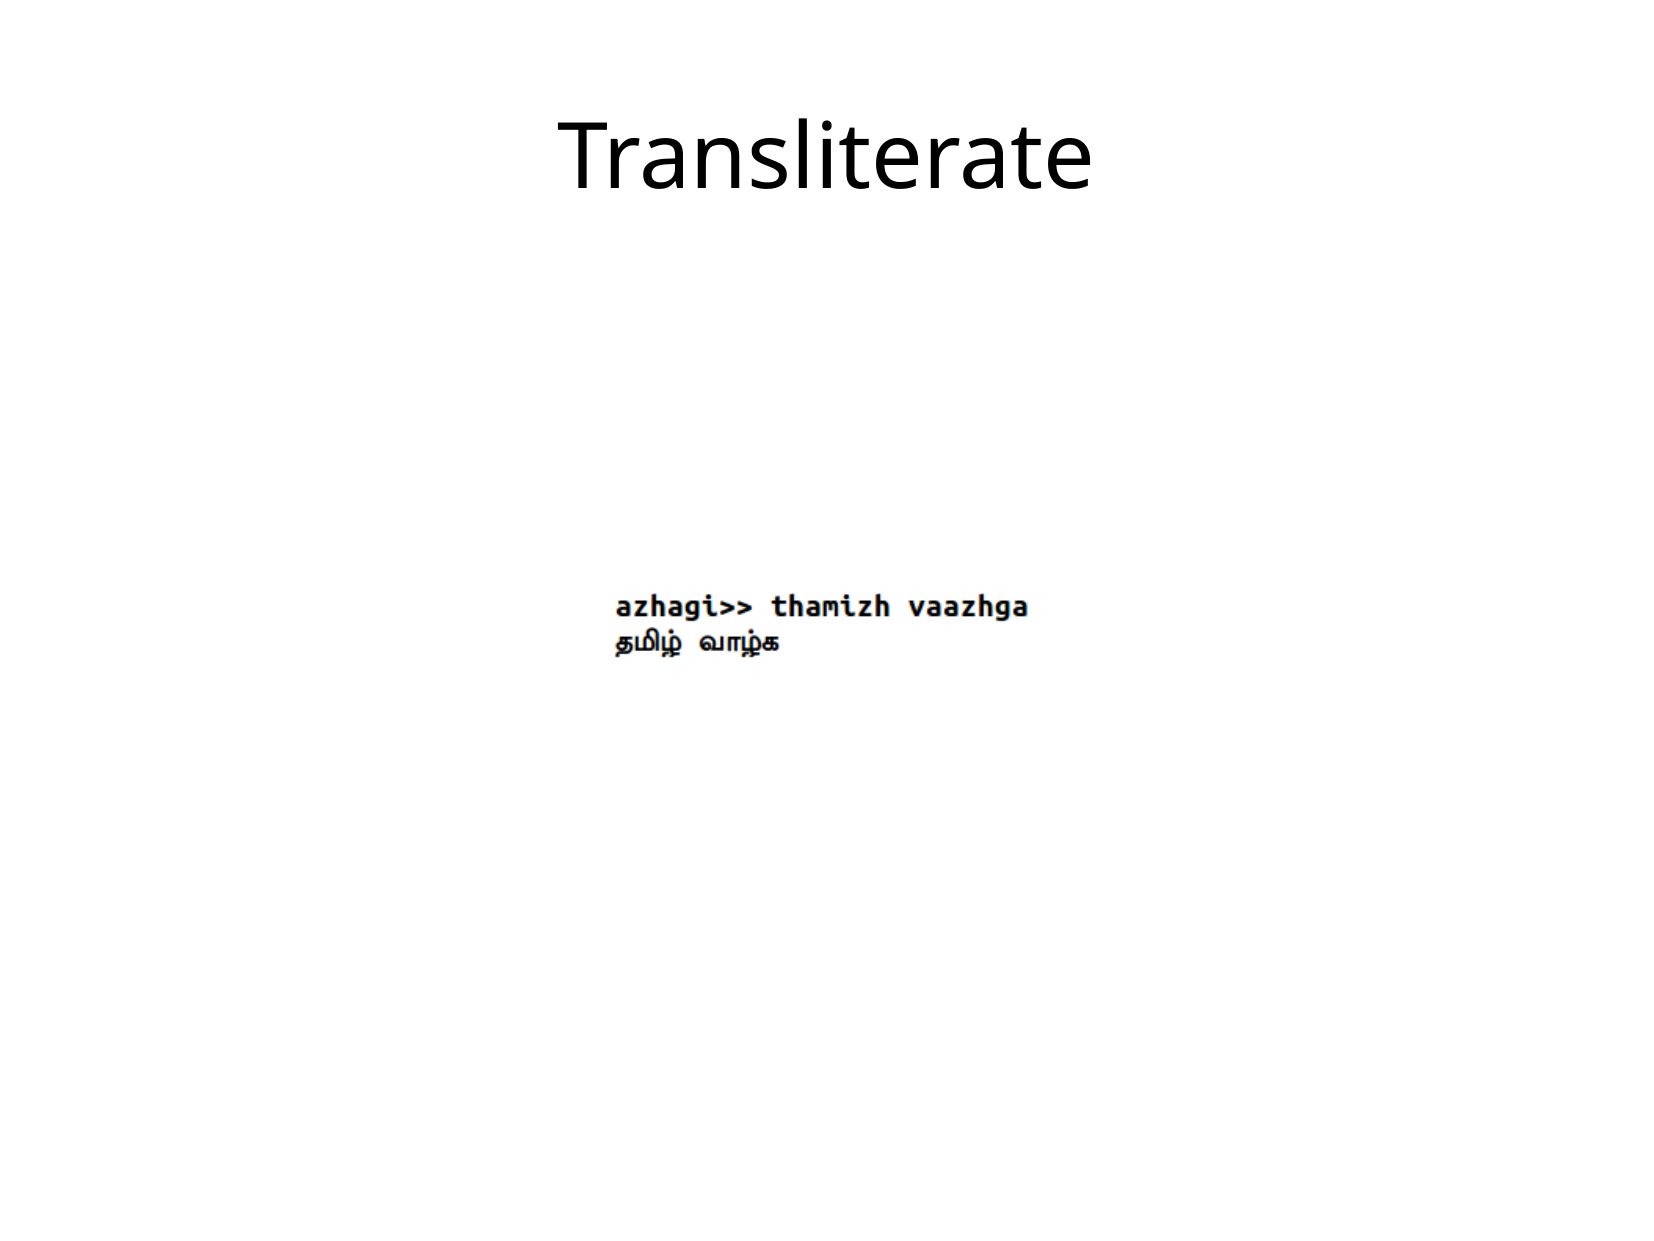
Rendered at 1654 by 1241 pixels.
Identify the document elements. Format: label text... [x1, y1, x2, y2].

title Transliterate [82, 49, 1571, 257]
picture [614, 593, 1056, 662]
